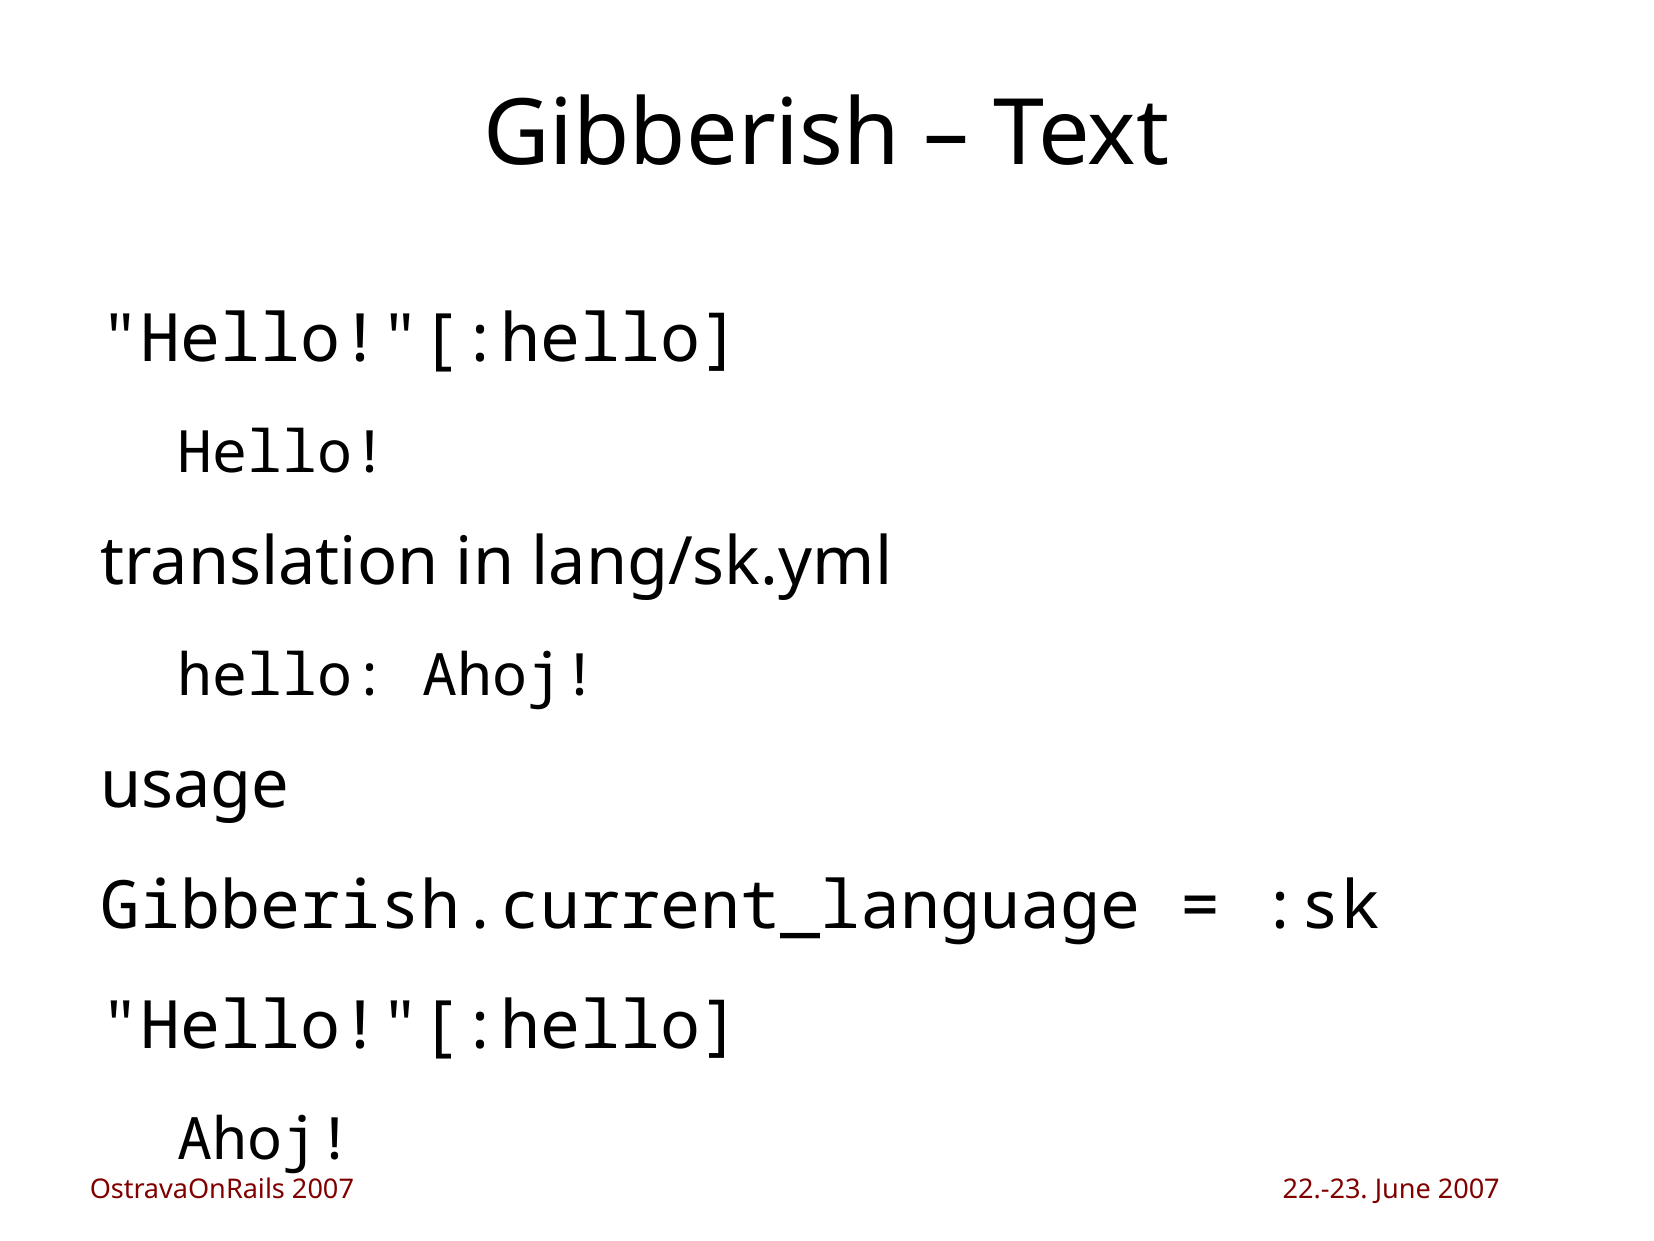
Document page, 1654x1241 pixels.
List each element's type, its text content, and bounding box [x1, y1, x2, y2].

list "Hello!"[:hello] Hello! translation in lang/sk.yml hello: Ahoj! usage Gibberish.current_language = :sk "Hello!"[:hello] Ahoj! [82, 290, 1571, 1094]
title Gibberish – Text [82, 33, 1571, 226]
